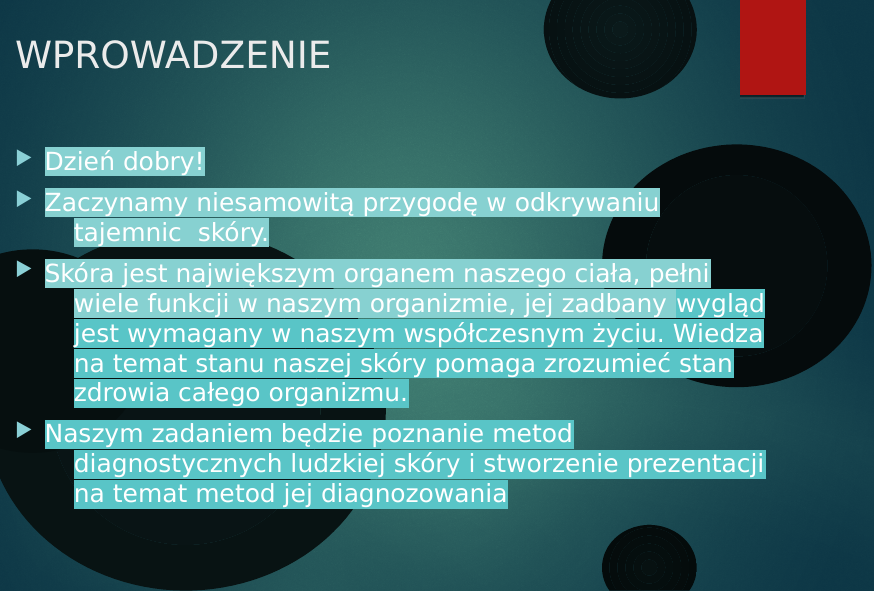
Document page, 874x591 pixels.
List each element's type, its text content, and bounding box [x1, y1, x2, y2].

subtitle Dzień dobry! Zaczynamy niesamowitą przygodę w odkrywaniu tajemnic skóry. Skóra jest największym organem naszego ciała, pełni wiele funkcji w naszym organizmie, jej zadbany wygląd jest wymagany w naszym współczesnym życiu. Wiedza na temat stanu naszej skóry pomaga zrozumieć stan zdrowia całego organizmu. Naszym zadaniem będzie poznanie metod diagnostycznych ludzkiej skóry i stworzenie prezentacji na temat metod jej diagnozowania [0, 138, 787, 516]
title WPROWADZENIE [0, 23, 712, 82]
